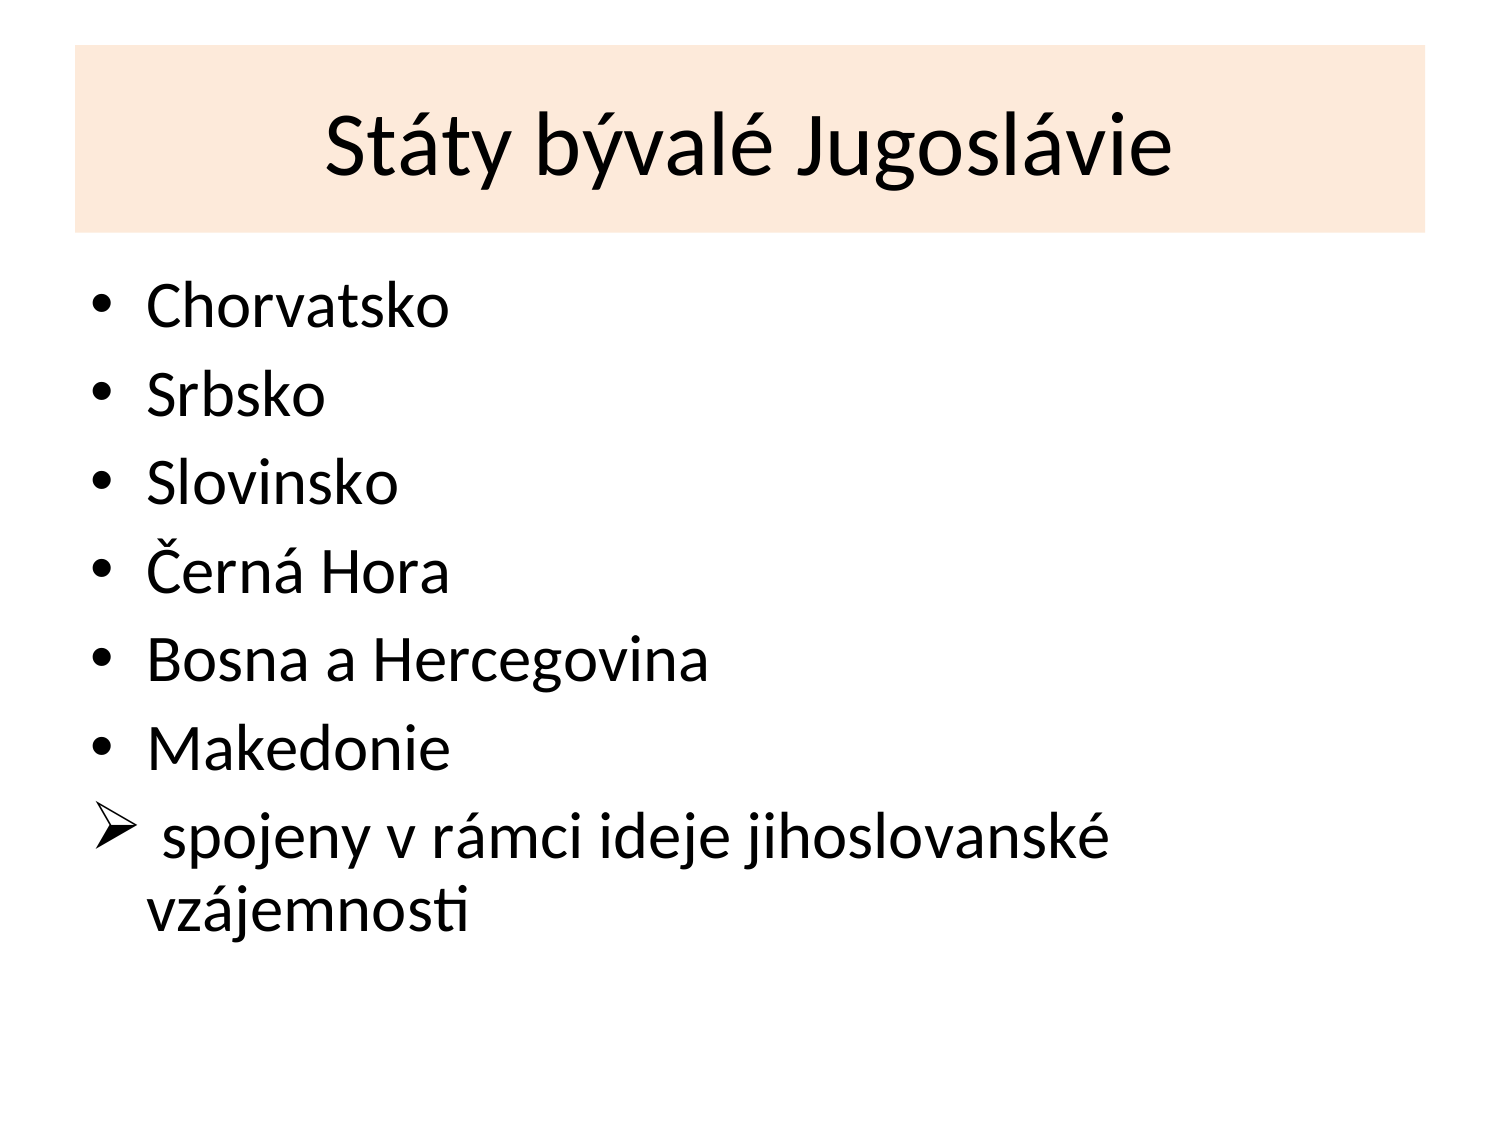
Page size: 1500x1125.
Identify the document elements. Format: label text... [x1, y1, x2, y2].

list Chorvatsko Srbsko Slovinsko Černá Hora Bosna a Hercegovina Makedonie spojeny v rámci ideje jihoslovanské vzájemnosti [75, 262, 1426, 1006]
title Státy bývalé Jugoslávie [75, 45, 1426, 233]
